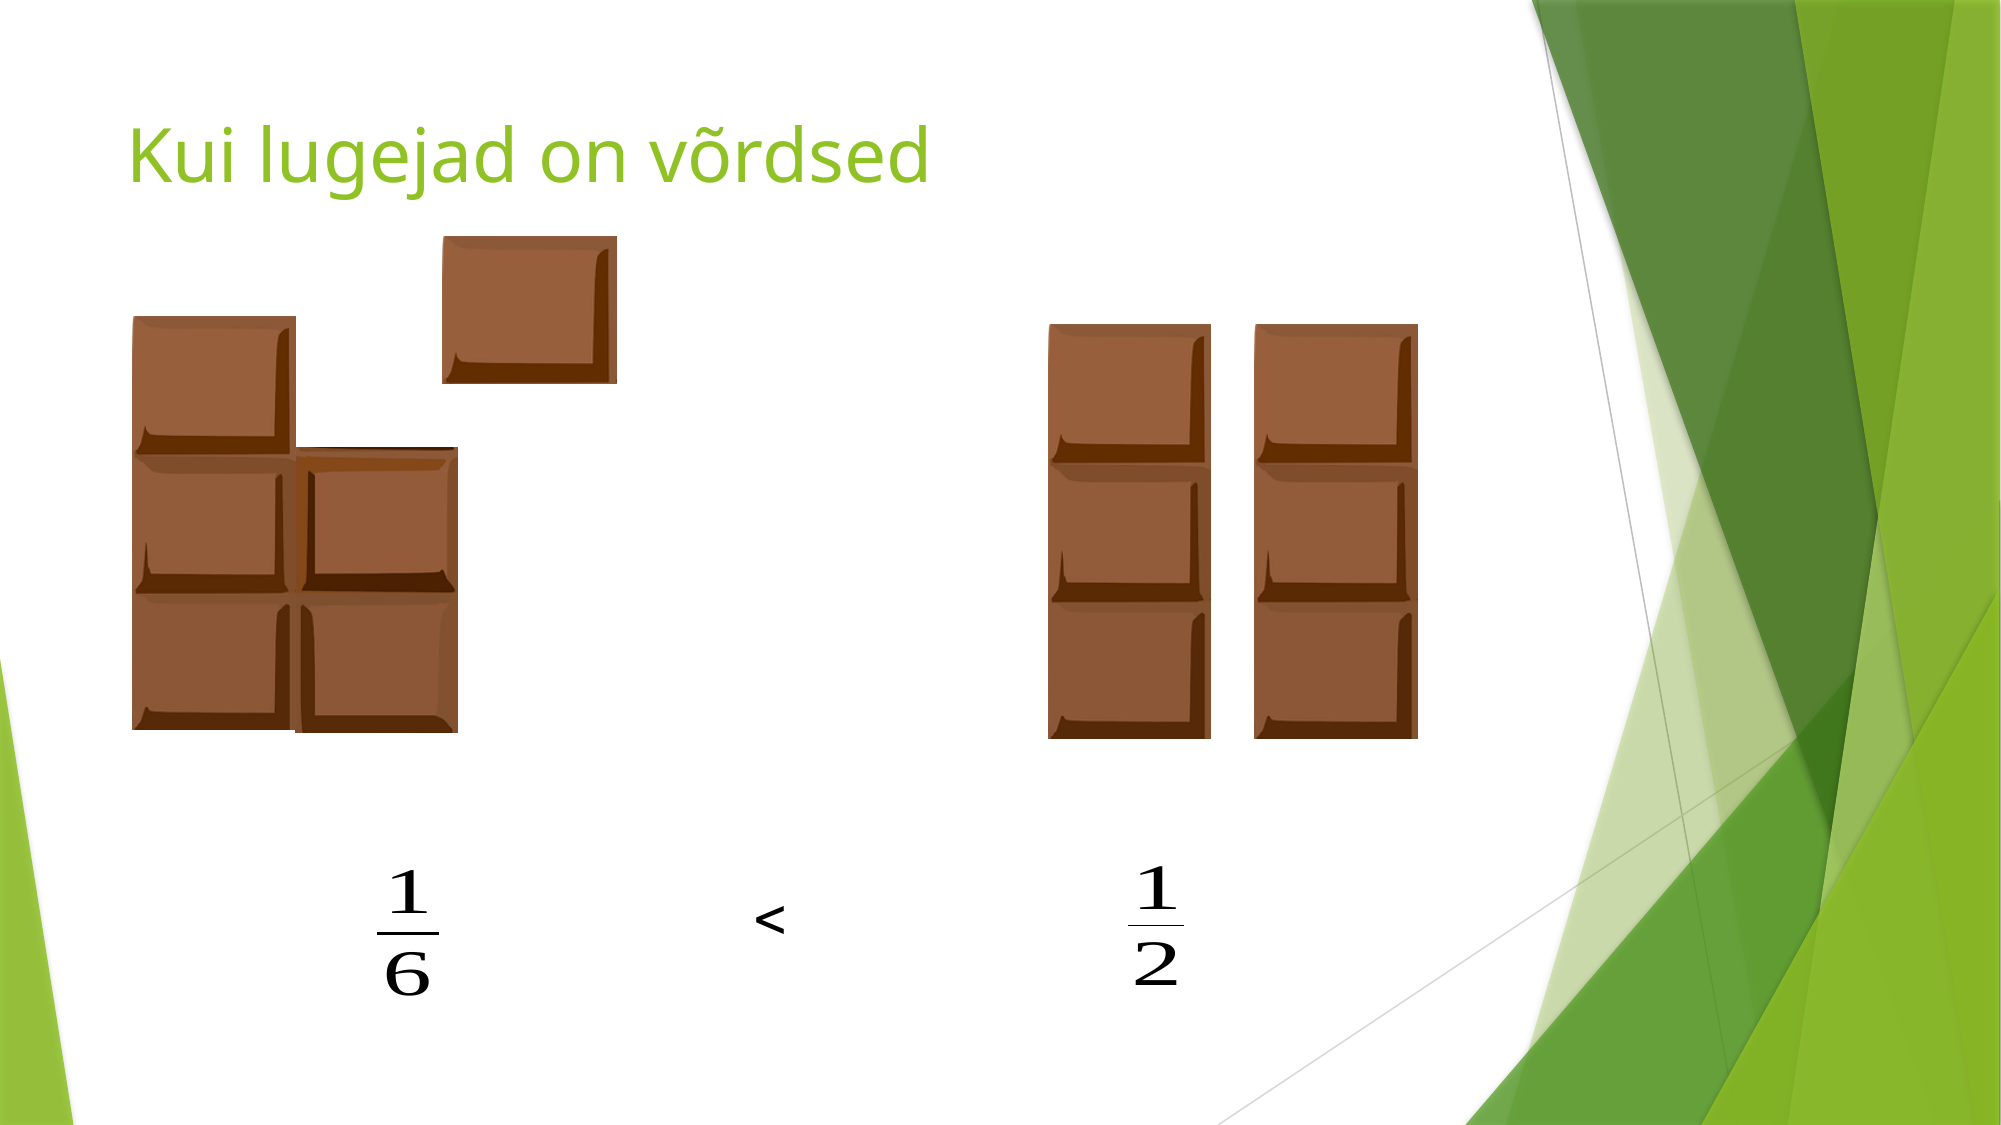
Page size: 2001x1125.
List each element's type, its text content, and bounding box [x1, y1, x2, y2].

picture [132, 316, 458, 733]
chart [1116, 851, 1197, 1000]
picture [1254, 324, 1418, 739]
chart [362, 856, 455, 1010]
title Kui lugejad on võrdsed [111, 99, 1522, 317]
picture [1048, 324, 1211, 739]
picture [442, 236, 617, 384]
chart [738, 885, 797, 951]
